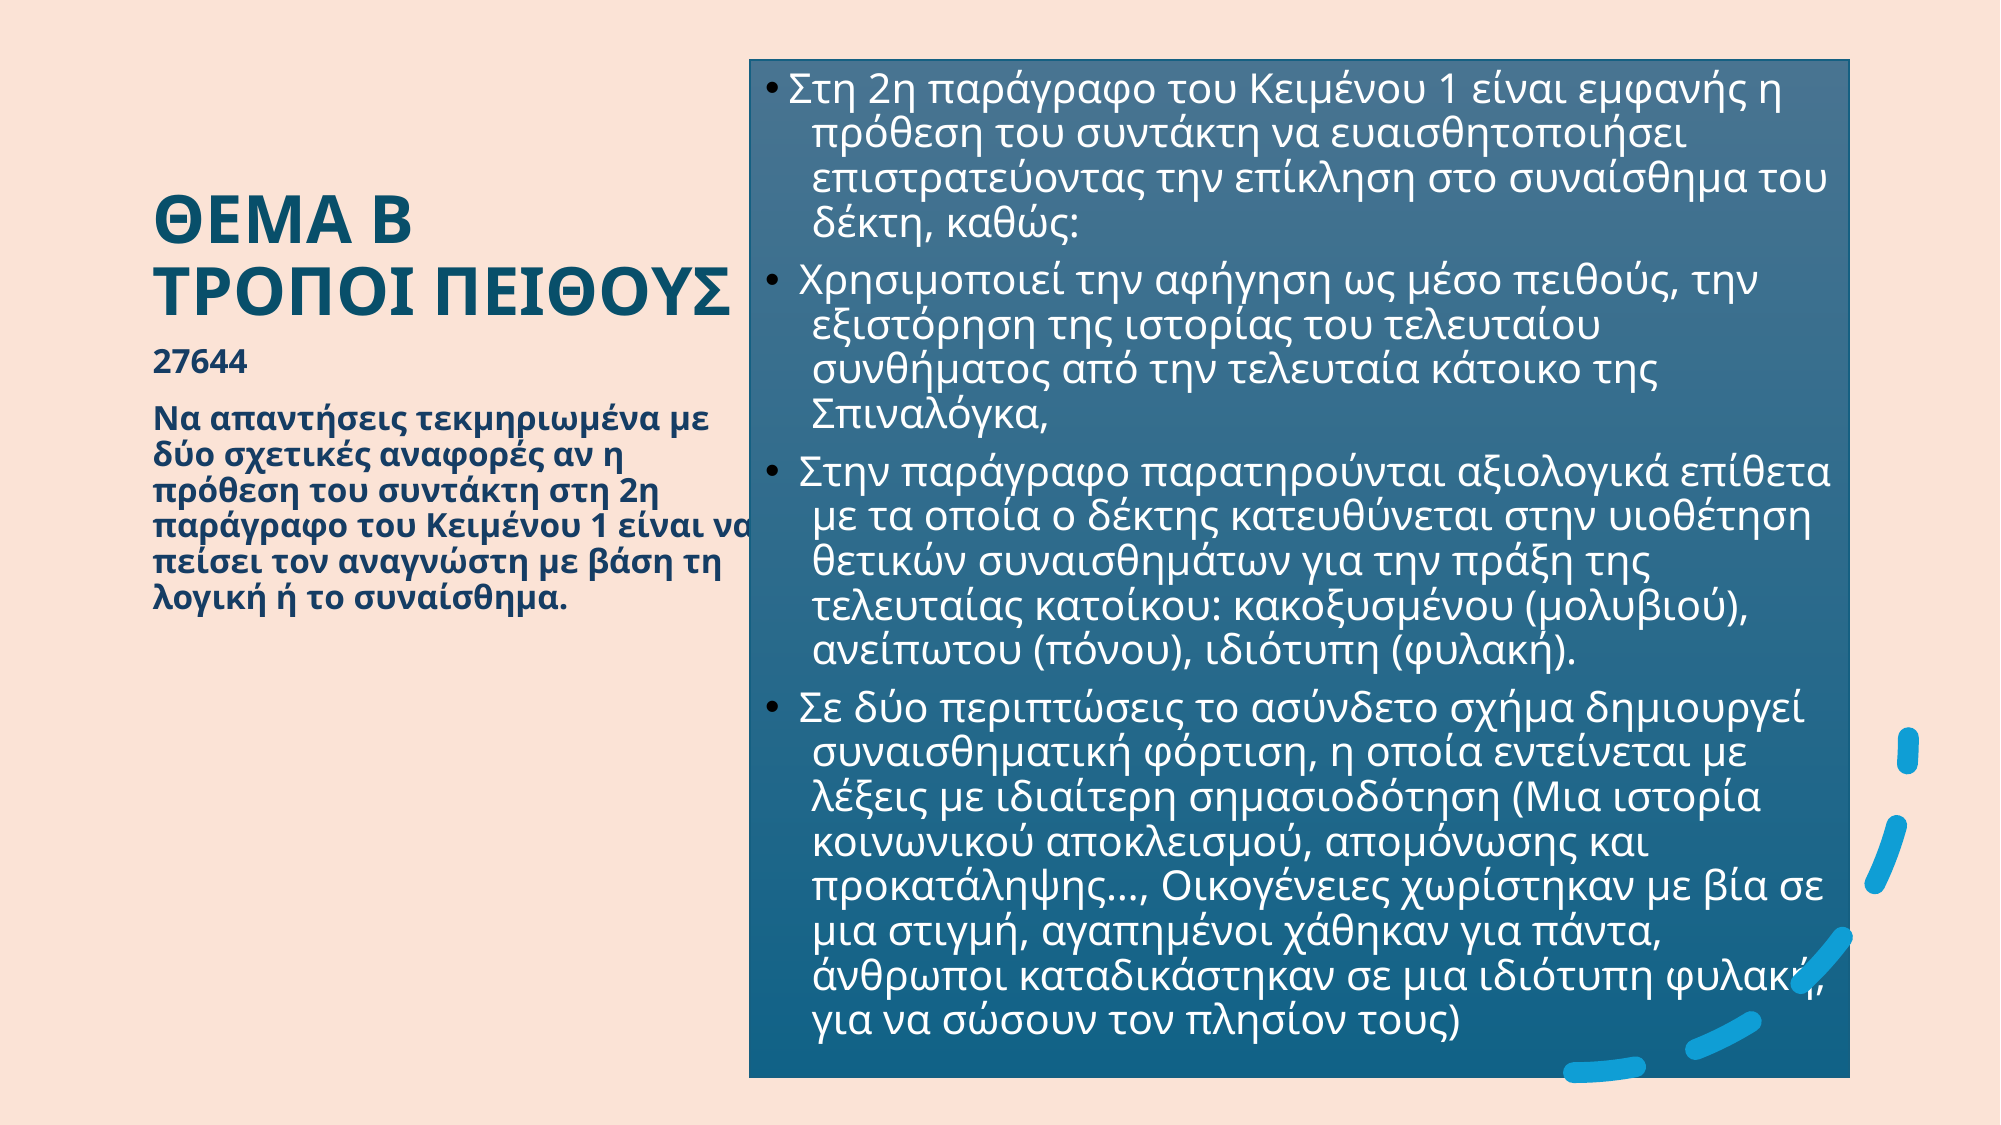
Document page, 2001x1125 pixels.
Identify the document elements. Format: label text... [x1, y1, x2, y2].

list 27644 Να απαντήσεις τεκμηριωμένα με δύο σχετικές αναφορές αν η πρόθεση του συντάκτη στη 2η παράγραφο του Κειμένου 1 είναι να πείσει τον αναγνώστη με βάση τη λογική ή το συναίσθημα. [137, 337, 750, 665]
title ΘΕΜΑ Β ΤΡΟΠΟΙ ΠΕΙΘΟΥΣ [137, 75, 750, 337]
text_box Στη 2η παράγραφο του Κειμένου 1 είναι εμφανής η πρόθεση του συντάκτη να ευαισθητοποιήσει επιστρατεύοντας την επίκληση στο συναίσθημα του δέκτη, καθώς: Χρησιμοποιεί την αφήγηση ως μέσο πειθούς, την εξιστόρηση της ιστορίας του τελευταίου συνθήματος από την τελευταία κάτοικο της Σπιναλόγκα, Στην παράγραφο παρατηρούνται αξιολογικά επίθετα με τα οποία ο δέκτης κατευθύνεται στην υιοθέτηση θετικών συναισθημάτων για την πράξη της τελευταίας κατοίκου: κακοξυσμένου (μολυβιού), ανείπωτου (πόνου), ιδιότυπη (φυλακή). Σε δύο περιπτώσεις το ασύνδετο σχήμα δημιουργεί συναισθηματική φόρτιση, η οποία εντείνεται με λέξεις με ιδιαίτερη σημασιοδότηση (Μια ιστορία κοινωνικού αποκλεισμού, απομόνωσης και προκατάληψης…, Οικογένειες χωρίστηκαν με βία σε μια στιγμή, αγαπημένοι χάθηκαν για πάντα, άνθρωποι καταδικάστηκαν σε μια ιδιότυπη φυλακή, για να σώσουν τον πλησίον τους) [750, 60, 1849, 1077]
